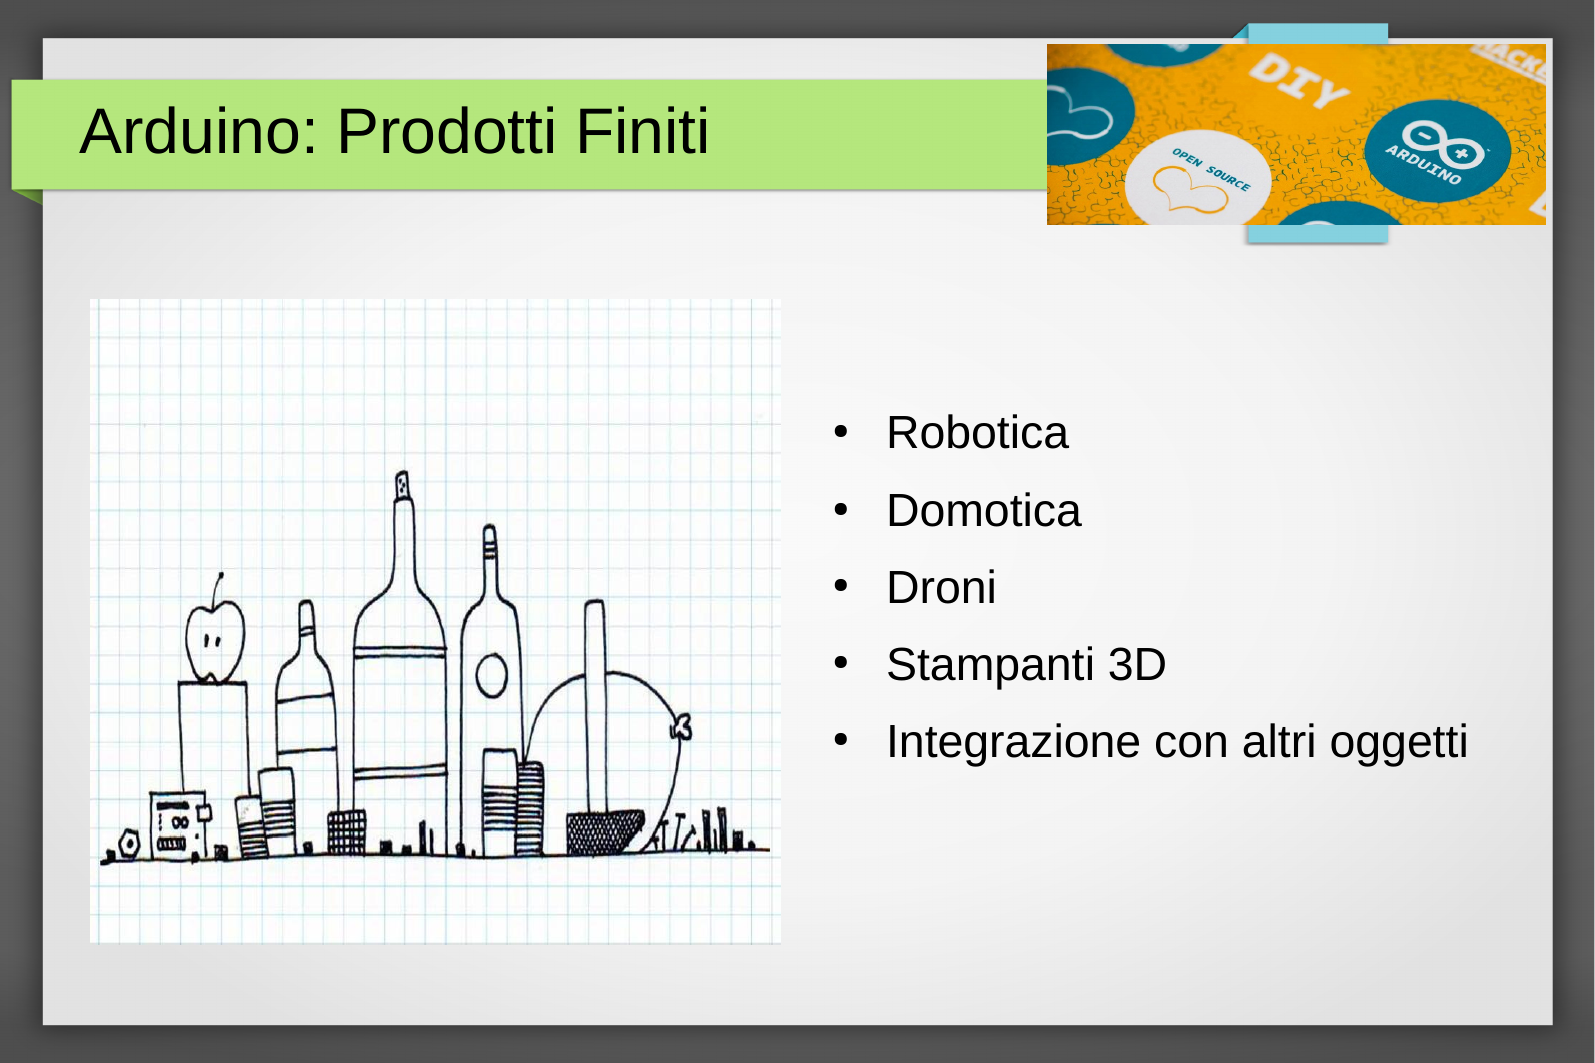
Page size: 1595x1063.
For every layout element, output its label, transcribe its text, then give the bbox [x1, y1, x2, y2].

picture [0, 0, 1595, 1063]
title Arduino: Prodotti Finiti [79, 80, 1047, 183]
list Robotica Domotica Droni Stampanti 3D Integrazione con altri oggetti [815, 253, 1516, 870]
